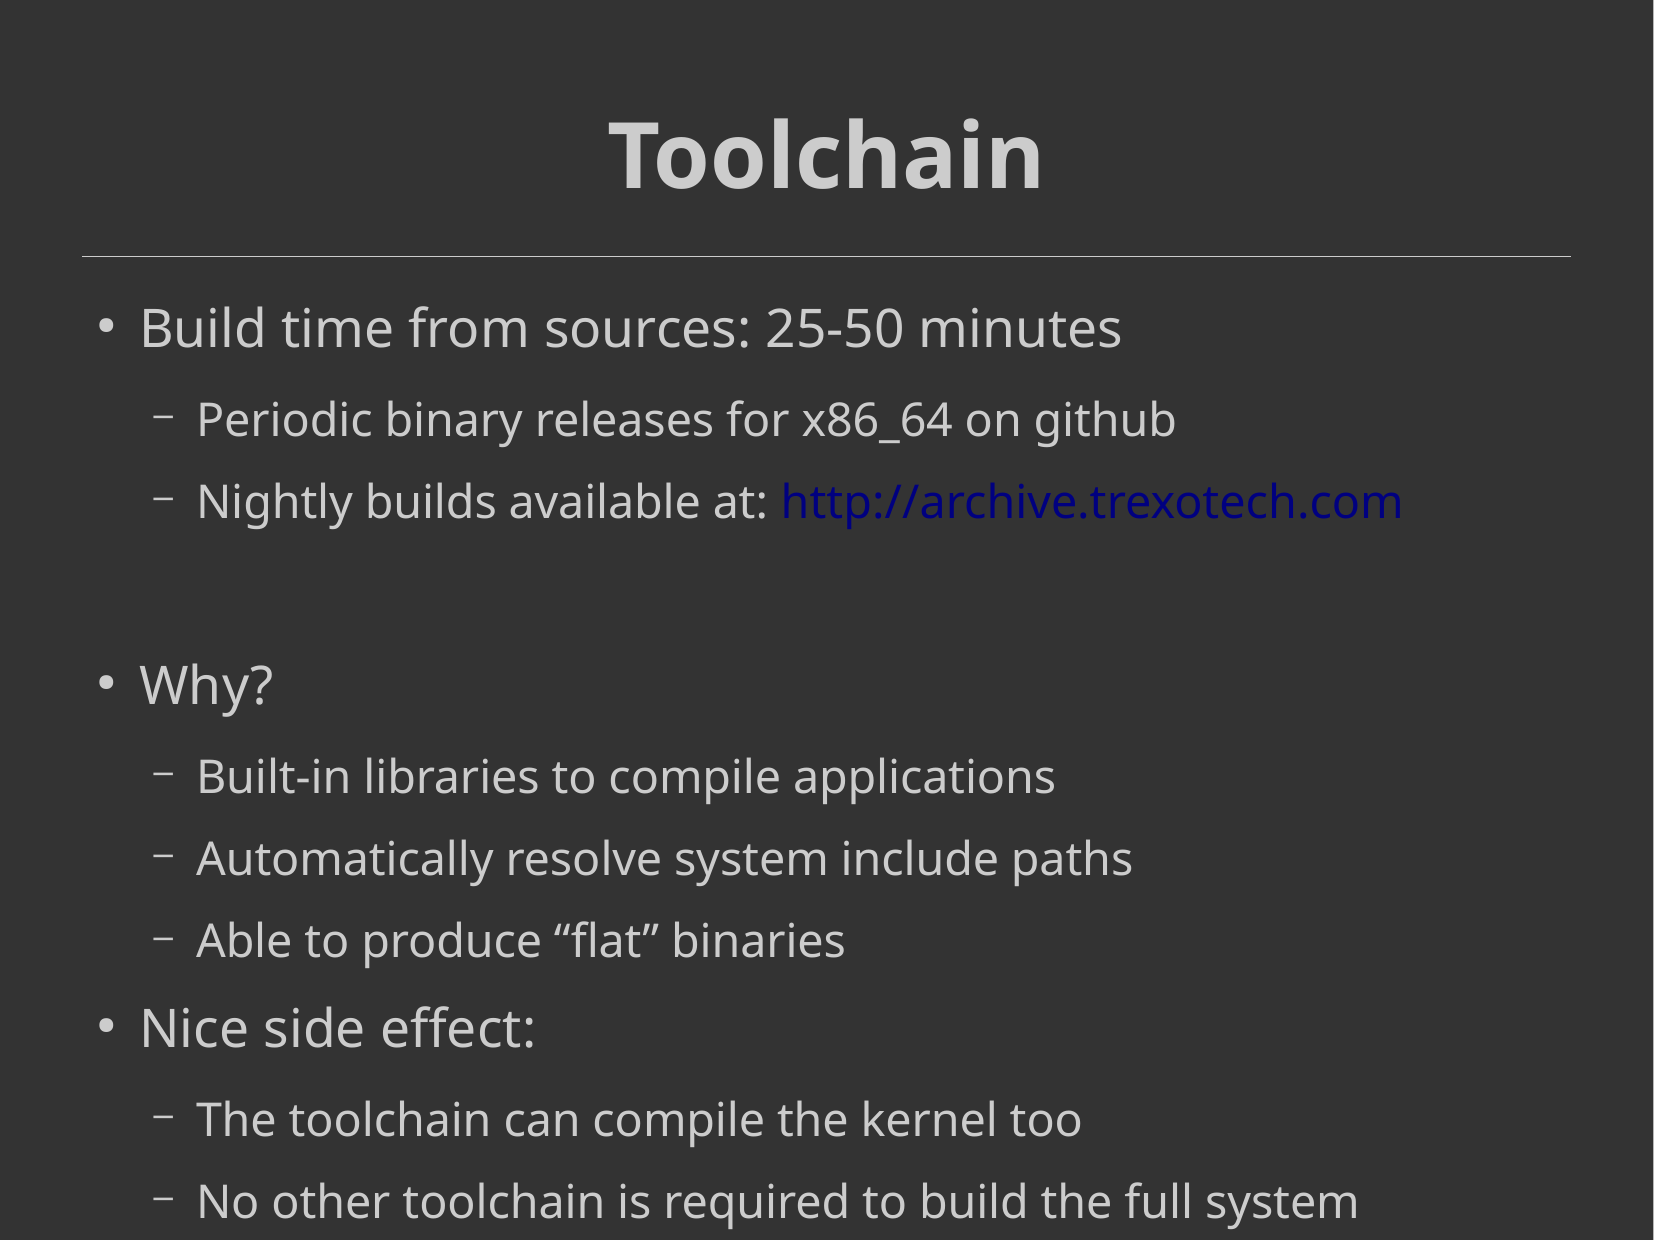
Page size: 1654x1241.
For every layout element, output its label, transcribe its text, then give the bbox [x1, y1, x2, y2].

title Toolchain [82, 49, 1571, 257]
list Build time from sources: 25-50 minutes Periodic binary releases for x86_64 on github Nightly builds available at: http://archive.trexotech.com Why? Built-in libraries to compile applications Automatically resolve system include paths Able to produce “flat” binaries Nice side effect: The toolchain can compile the kernel too No other toolchain is required to build the full system [82, 290, 1619, 1241]
